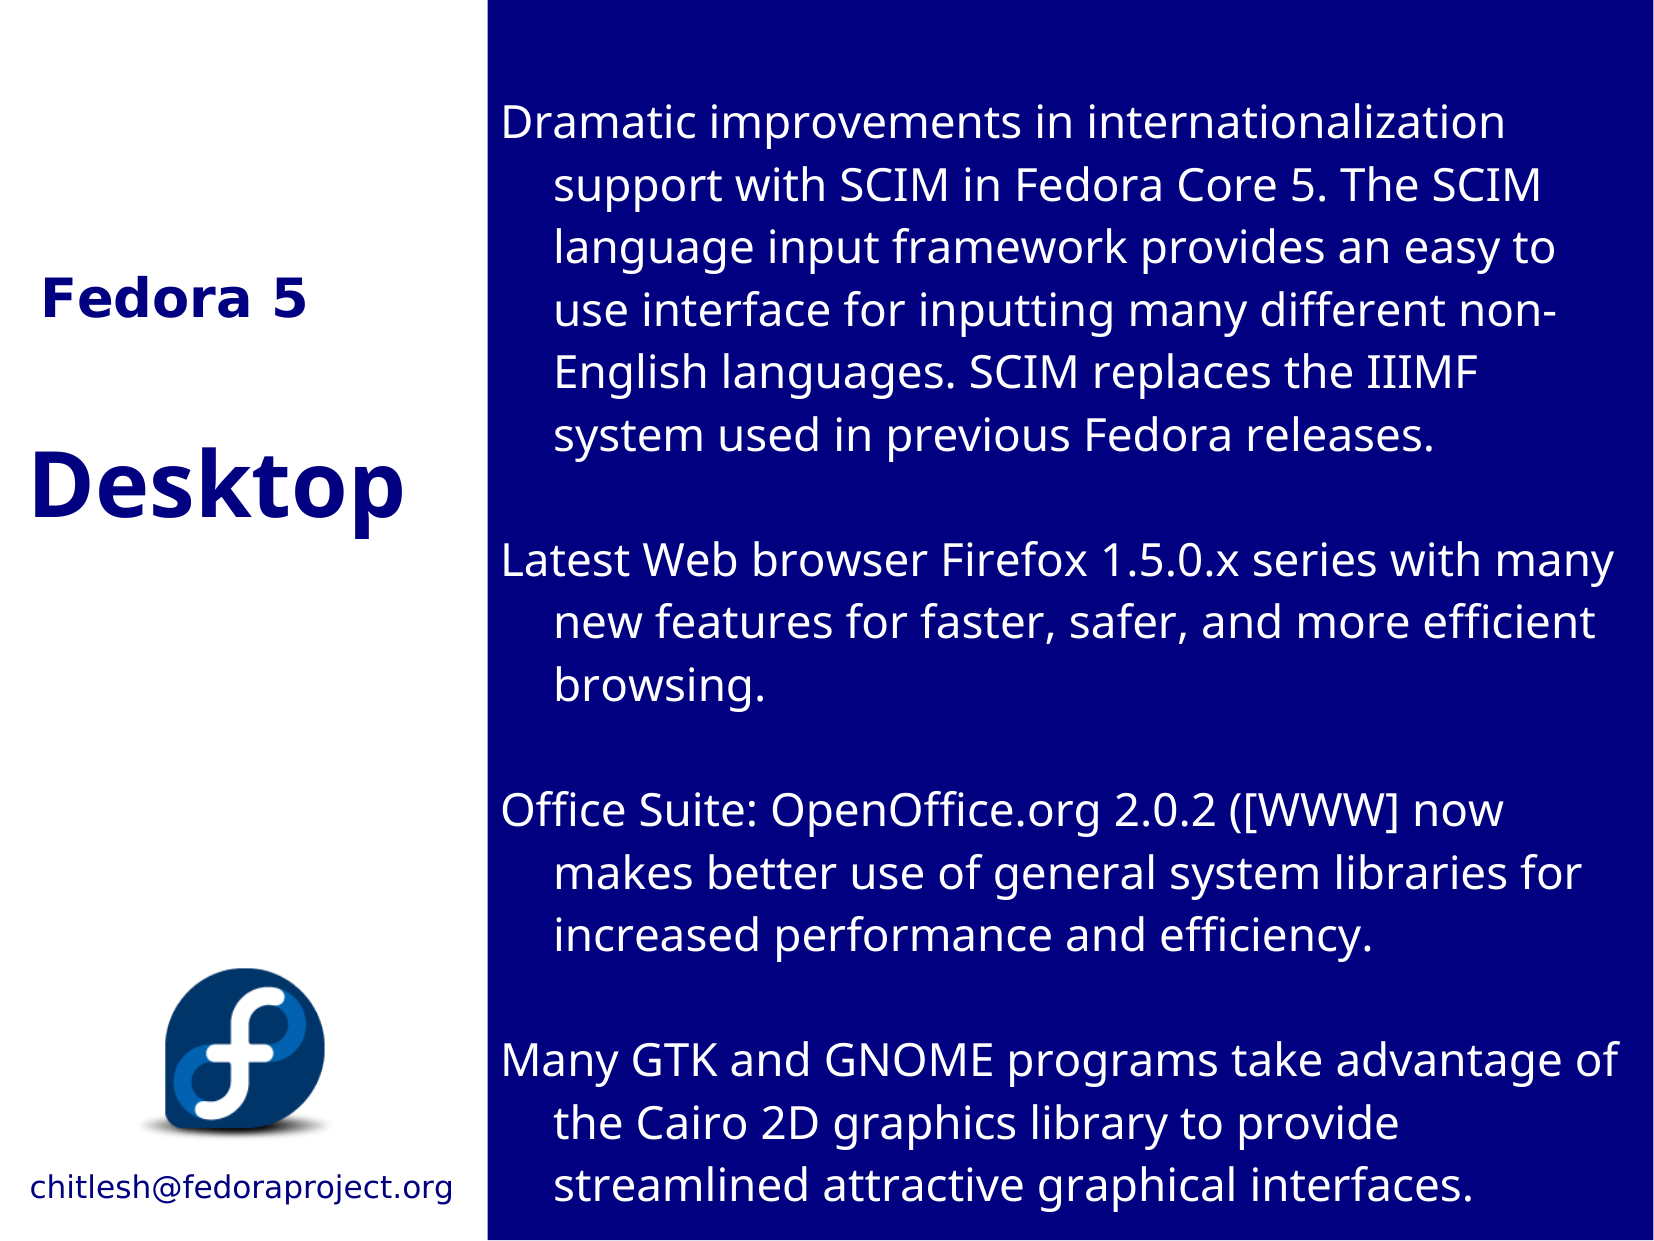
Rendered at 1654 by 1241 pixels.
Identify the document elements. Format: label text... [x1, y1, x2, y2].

text_box Desktop [0, 412, 419, 540]
text_box Dramatic improvements in internationalization support with SCIM in Fedora Core 5. The SCIM language input framework provides an easy to use interface for inputting many different non-English languages. SCIM replaces the IIIMF system used in previous Fedora releases. Latest Web browser Firefox 1.5.0.x series with many new features for faster, safer, and more efficient browsing. Office Suite: OpenOffice.org 2.0.2 ([WWW] now makes better use of general system libraries for increased performance and efficiency. Many GTK and GNOME programs take advantage of the Cairo 2D graphics library to provide streamlined attractive graphical interfaces. [467, 82, 1654, 1148]
text_box Fedora 5 [25, 259, 325, 338]
picture [132, 967, 339, 1141]
